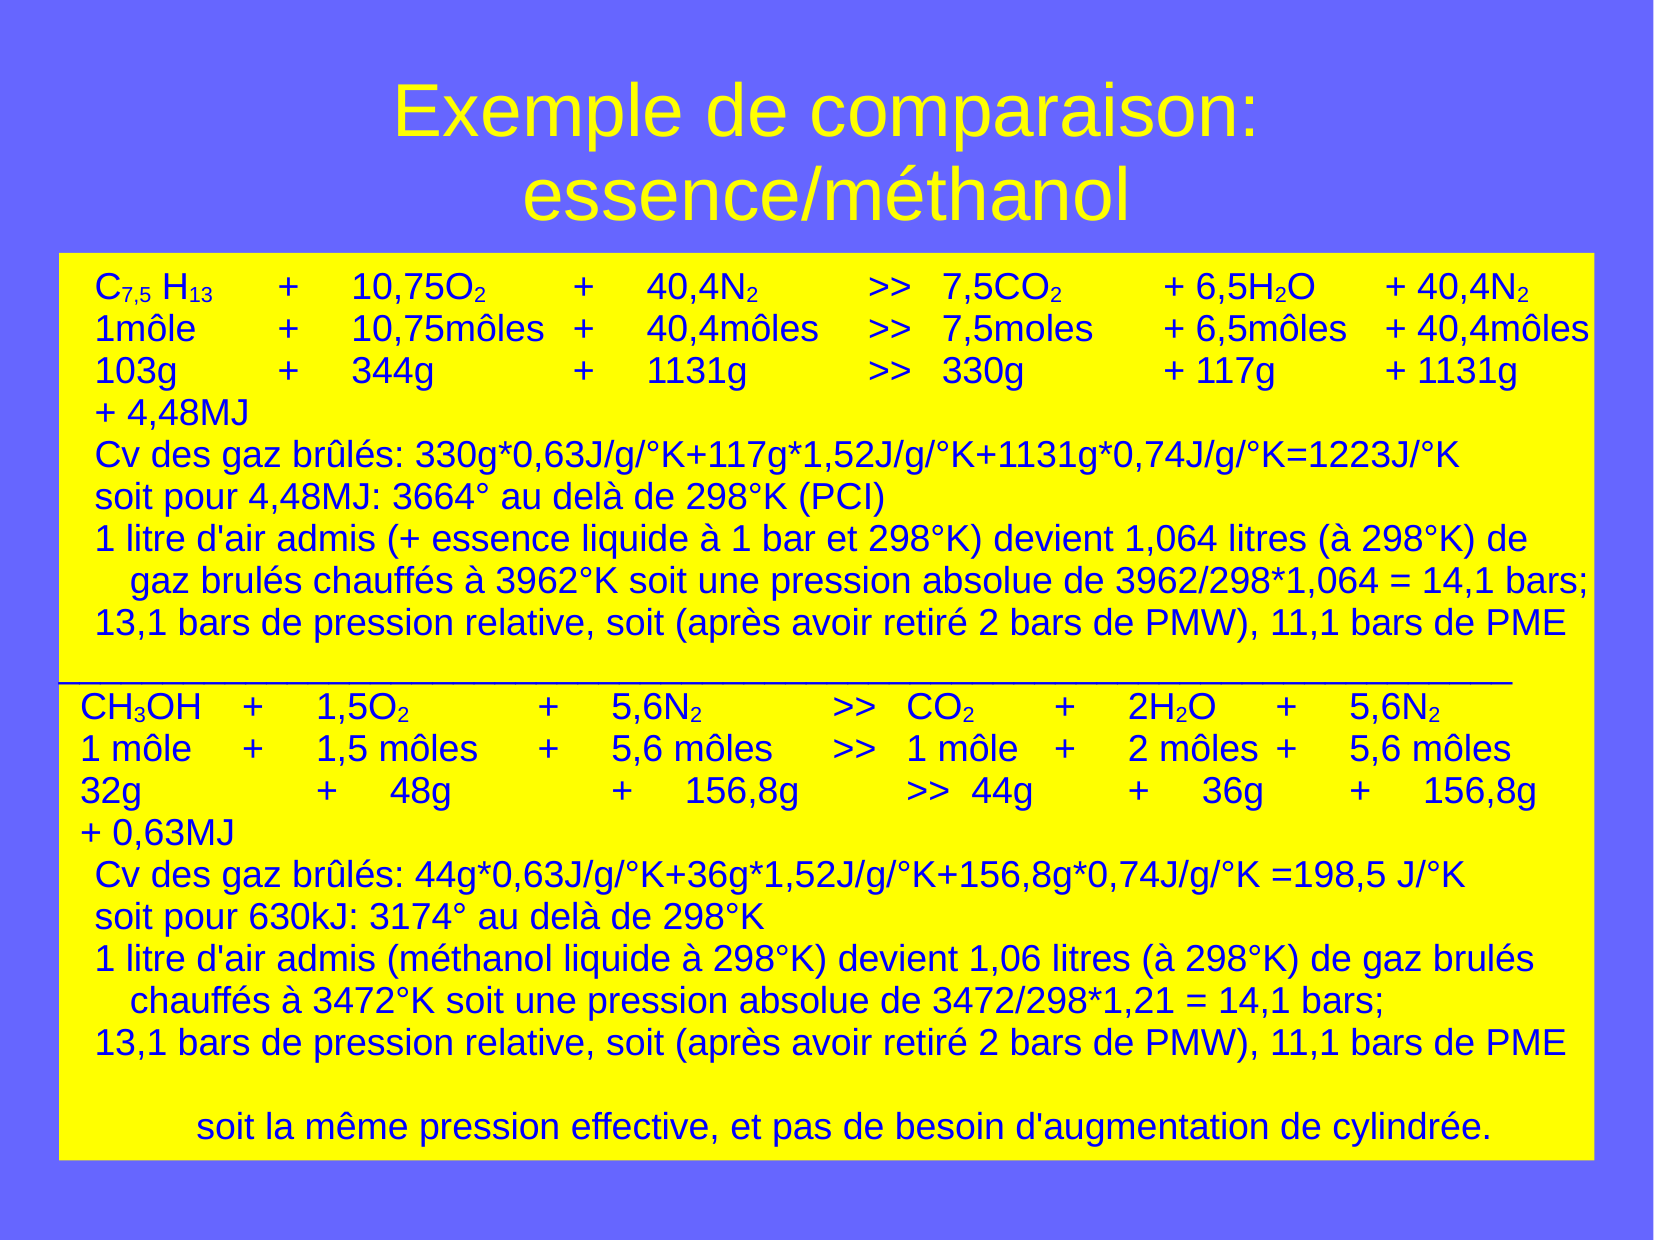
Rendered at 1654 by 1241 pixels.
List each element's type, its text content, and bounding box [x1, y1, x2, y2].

title Exemple de comparaison: essence/méthanol [82, 56, 1571, 250]
text_box C7,5 H13 + 10,75O2 + 40,4N2 >> 7,5CO2 + 6,5H2O + 40,4N2 1môle + 10,75môles + 40,4môles >> 7,5moles + 6,5môles + 40,4môles 103g + 344g + 1131g >> 330g + 117g + 1131g + 4,48MJ Cv des gaz brûlés: 330g*0,63J/g/°K+117g*1,52J/g/°K+1131g*0,74J/g/°K=1223J/°K soit pour 4,48MJ: 3664° au delà de 298°K (PCI) 1 litre d'air admis (+ essence liquide à 1 bar et 298°K) devient 1,064 litres (à 298°K) de gaz brulés chauffés à 3962°K soit une pression absolue de 3962/298*1,064 = 14,1 bars; 13,1 bars de pression relative, soit (après avoir retiré 2 bars de PMW), 11,1 bars de PME ______________________________________________________________________ CH3OH + 1,5O2 + 5,6N2 >> CO2 + 2H2O + 5,6N2 1 môle + 1,5 môles + 5,6 môles >> 1 môle + 2 môles + 5,6 môles 32g + 48g + 156,8g >> 44g + 36g + 156,8g + 0,63MJ Cv des gaz brûlés: 44g*0,63J/g/°K+36g*1,52J/g/°K+156,8g*0,74J/g/°K =198,5 J/°K soit pour 630kJ: 3174° au delà de 298°K 1 litre d'air admis (méthanol liquide à 298°K) devient 1,06 litres (à 298°K) de gaz brulés chauffés à 3472°K soit une pression absolue de 3472/298*1,21 = 14,1 bars; 13,1 bars de pression relative, soit (après avoir retiré 2 bars de PMW), 11,1 bars de PME soit la même pression effective, et pas de besoin d'augmentation de cylindrée. [59, 252, 1595, 1161]
